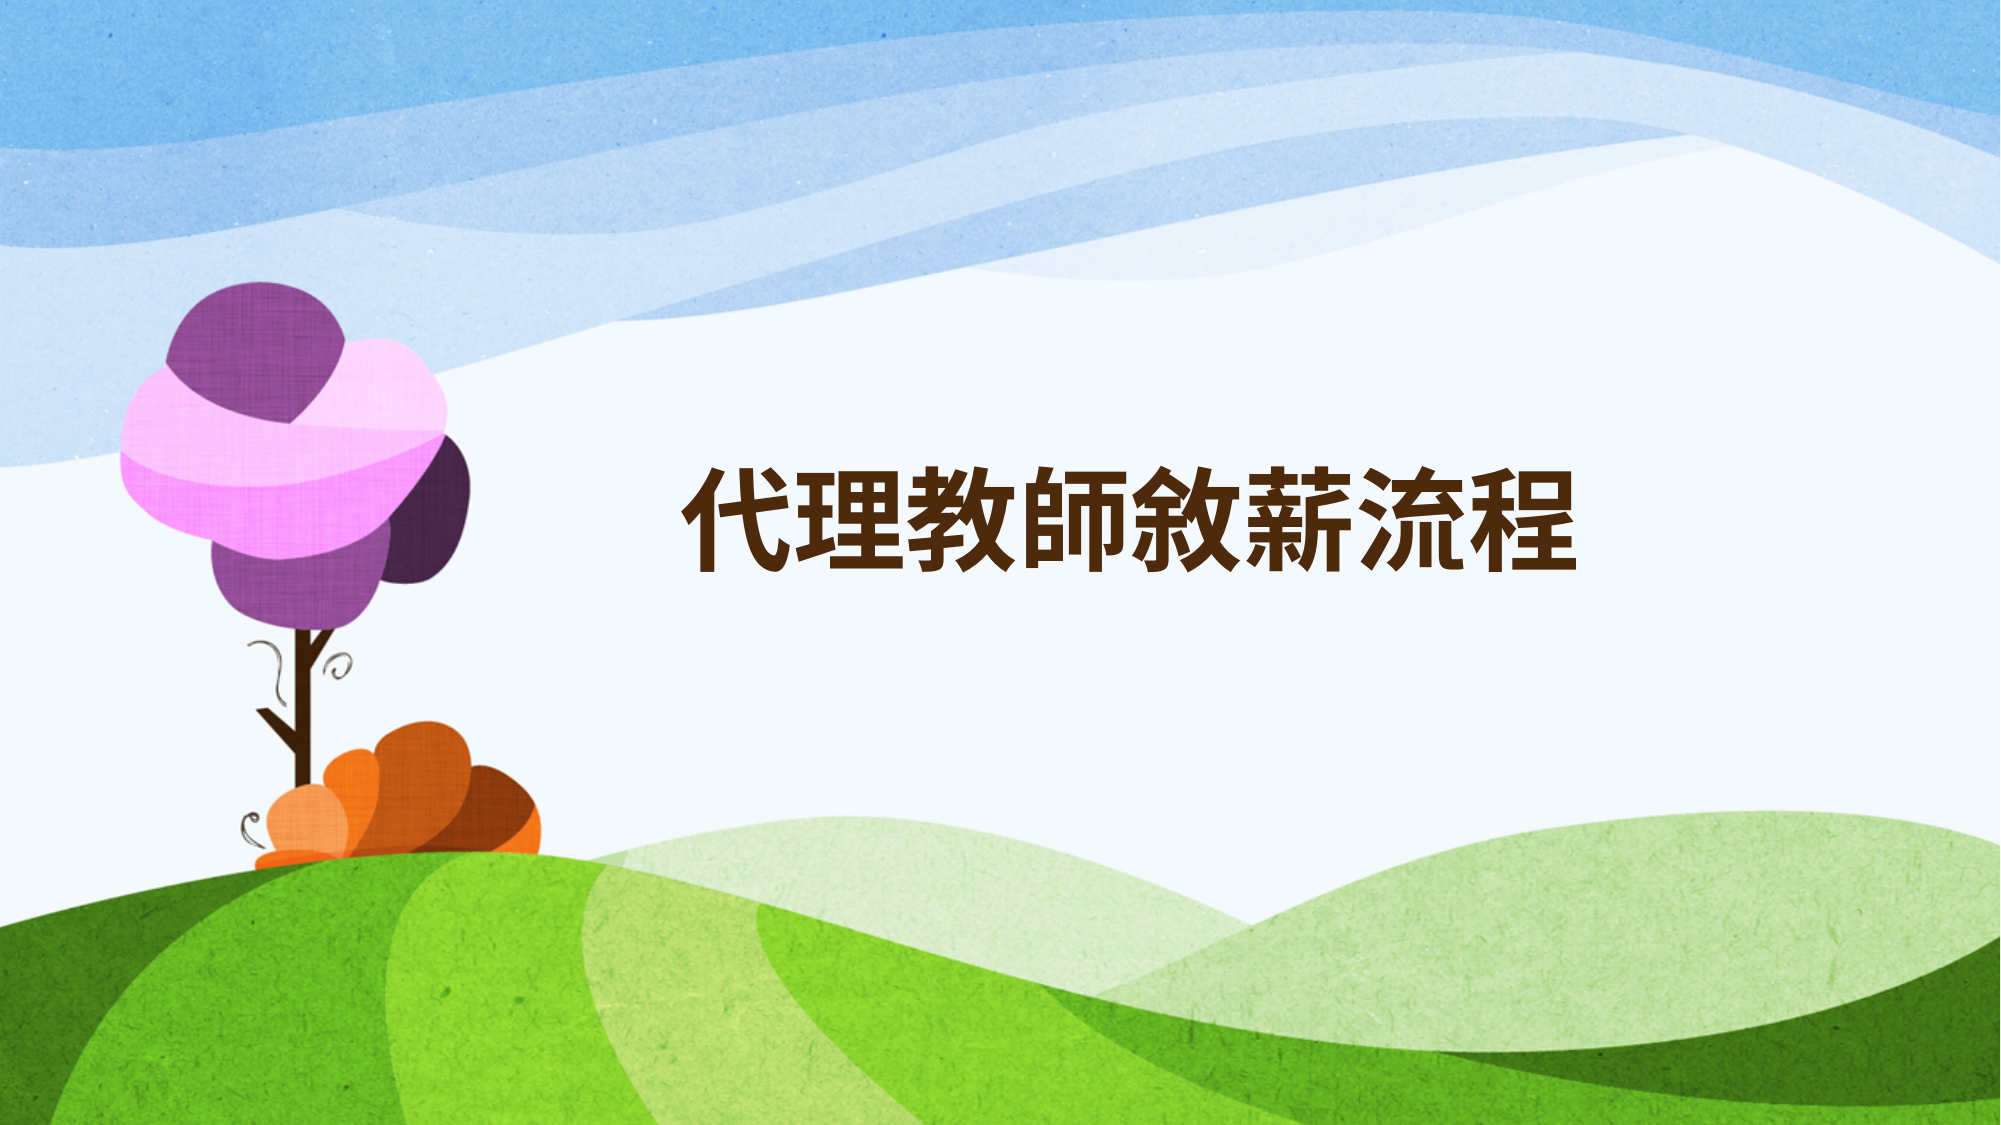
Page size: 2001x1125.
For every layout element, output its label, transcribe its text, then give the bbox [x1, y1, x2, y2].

picture [0, 0, 2001, 1125]
title 代理教師敘薪流程 [665, 294, 2000, 595]
